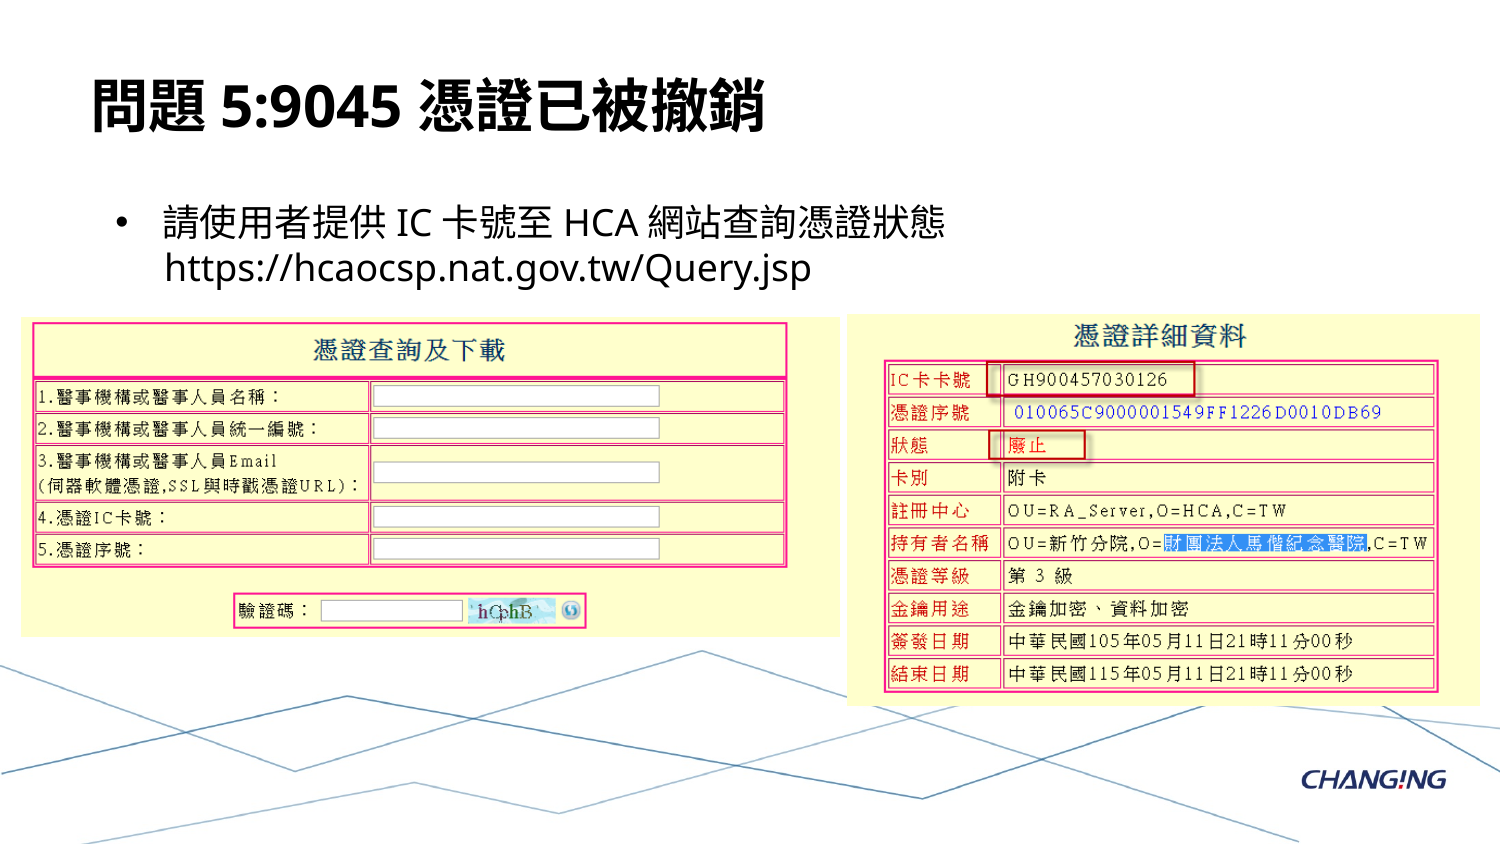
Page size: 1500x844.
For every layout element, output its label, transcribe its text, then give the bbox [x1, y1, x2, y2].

text_box [655, 315, 847, 351]
title 問題5:9045憑證已被撤銷 [75, 33, 1426, 175]
picture [0, 0, 1500, 844]
text_box 請使用者提供IC卡號至HCA網站查詢憑證狀態 https://hcaocsp.nat.gov.tw/Query.jsp [100, 192, 986, 297]
